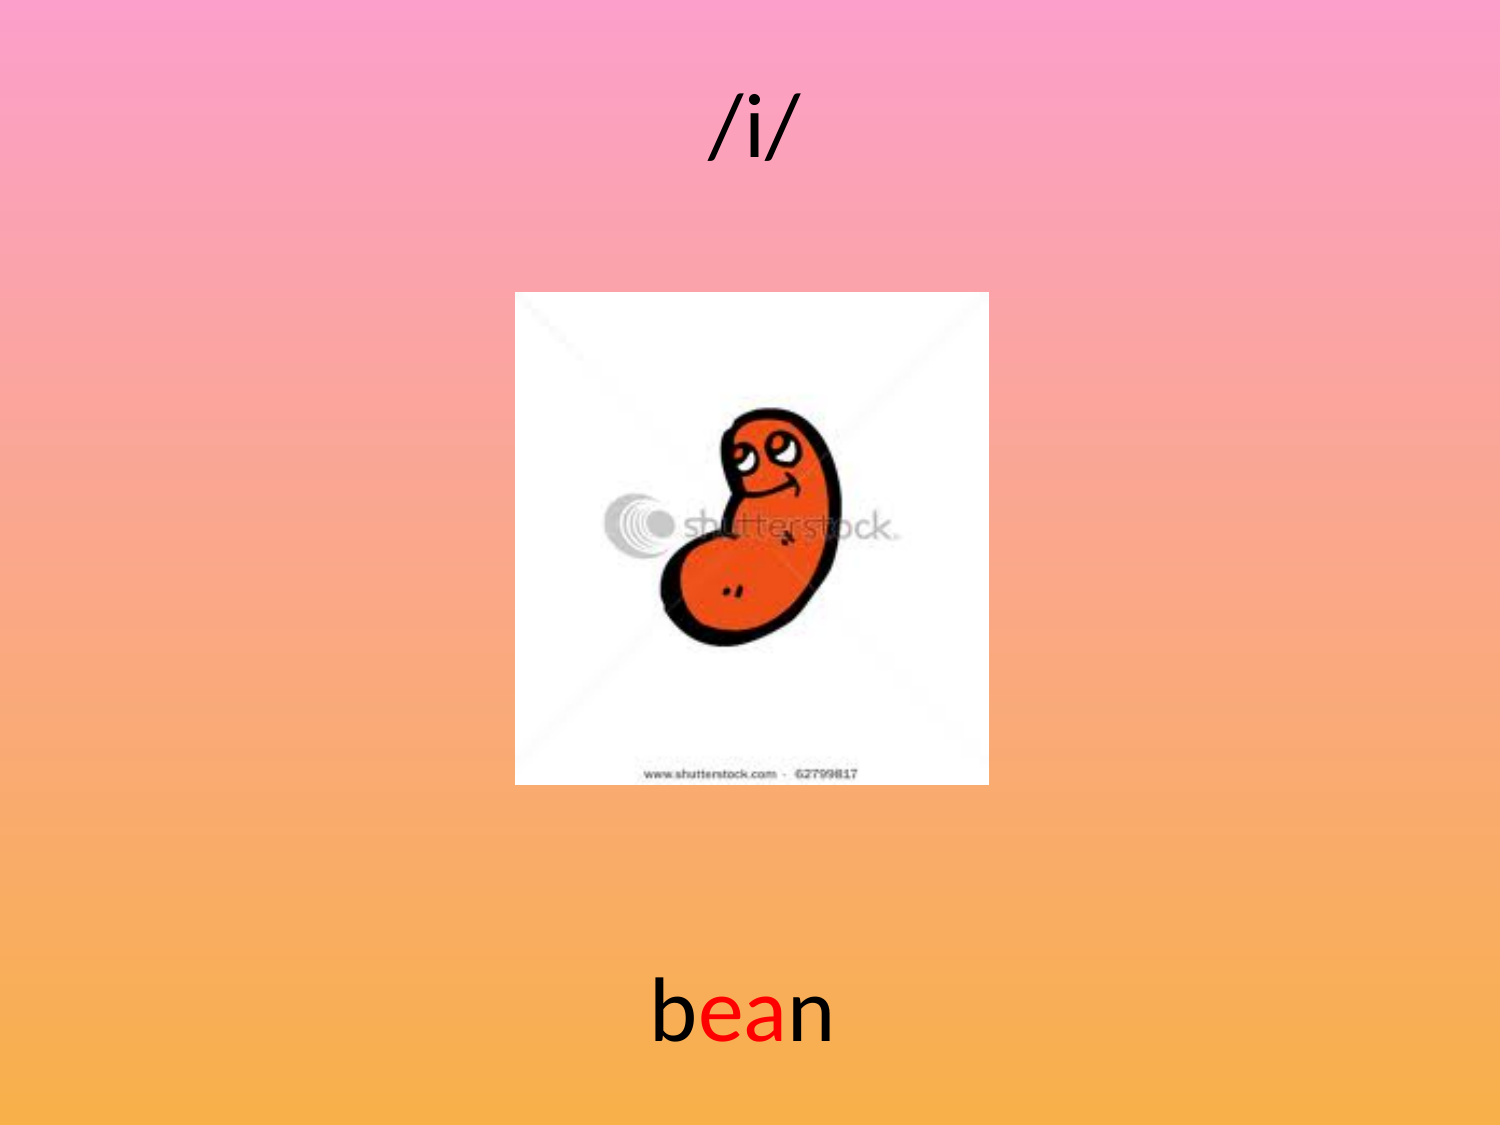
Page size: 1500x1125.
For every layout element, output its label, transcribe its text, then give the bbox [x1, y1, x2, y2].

title /i/ [117, 0, 1393, 242]
text_box bean [105, 883, 1381, 1125]
picture [515, 292, 989, 785]
